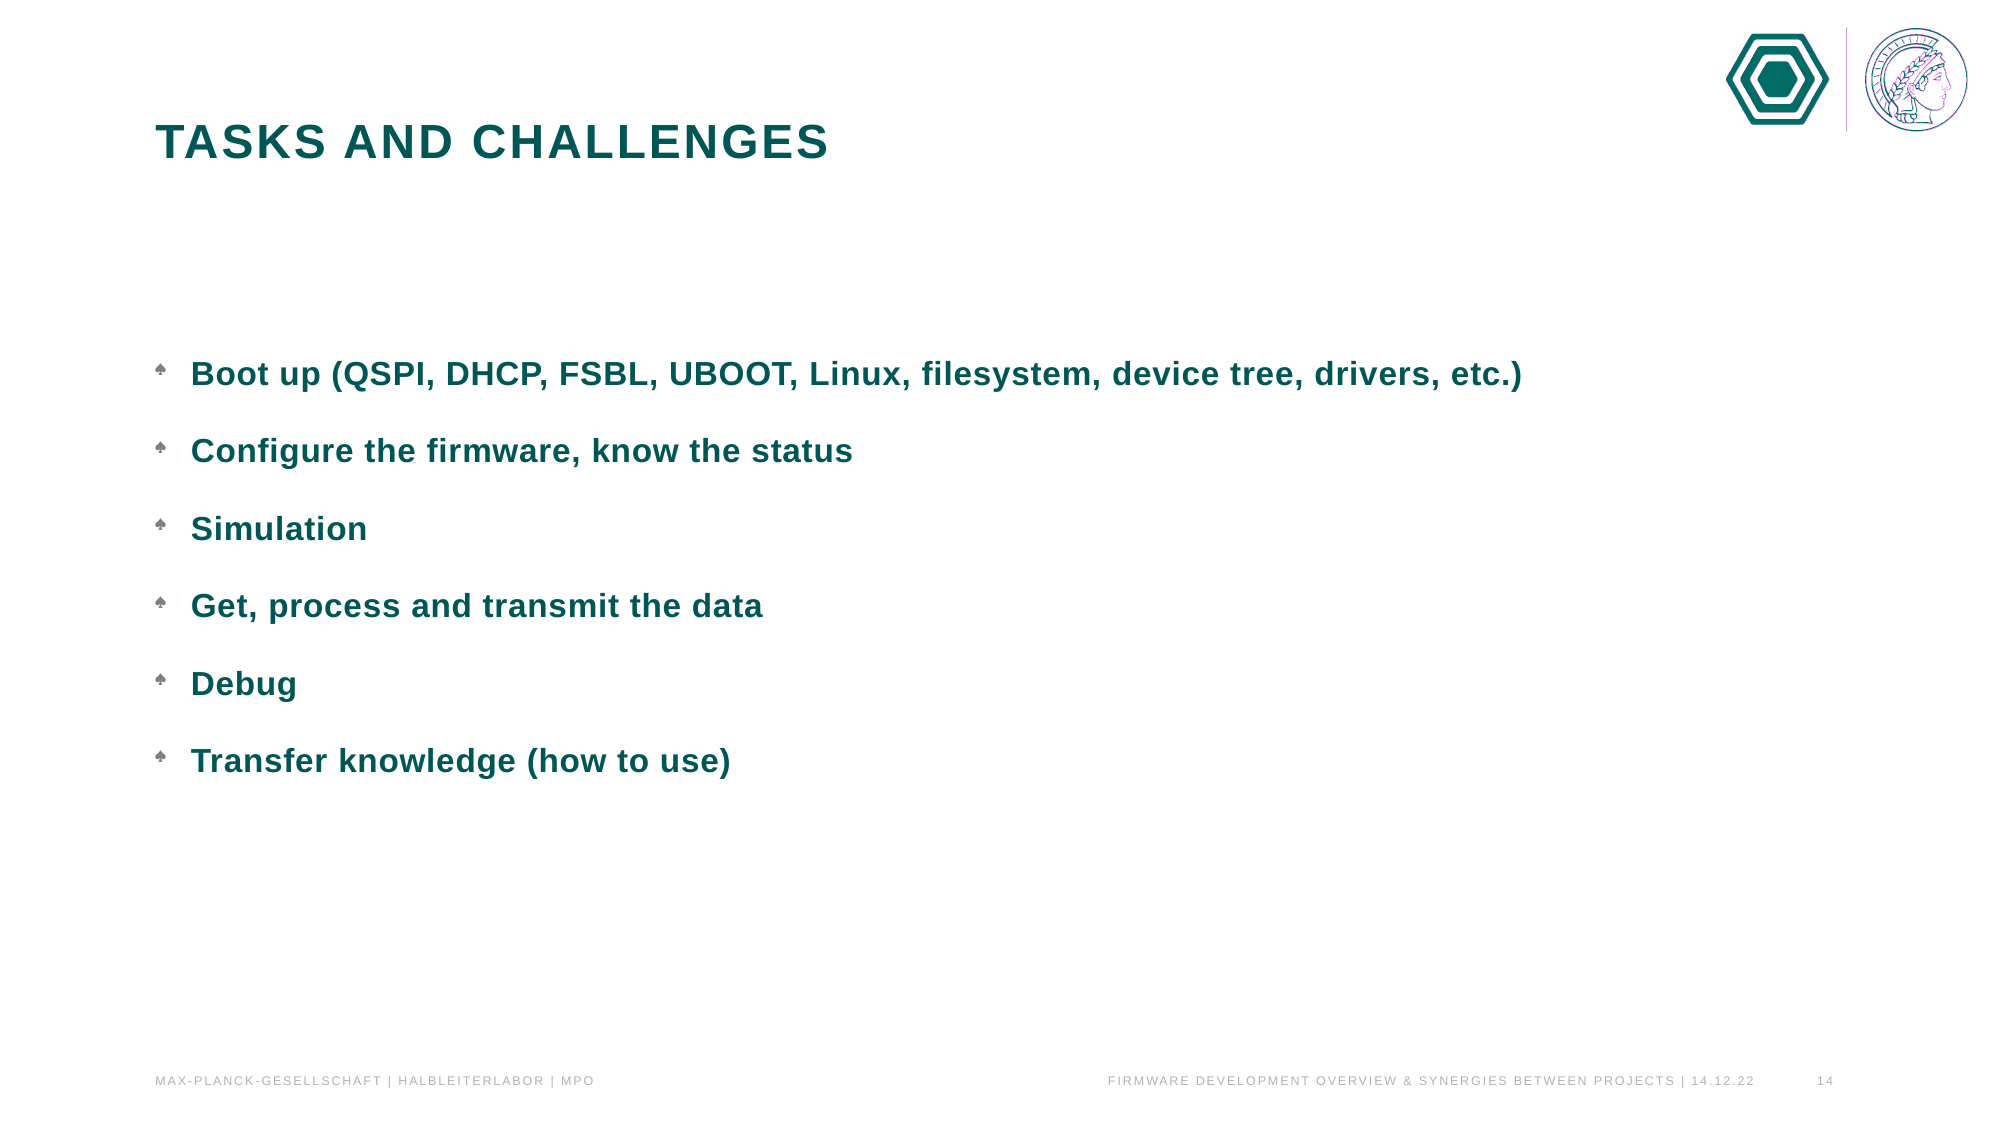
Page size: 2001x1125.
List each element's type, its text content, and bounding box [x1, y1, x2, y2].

list Boot up (QSPI, DHCP, FSBL, UBOOT, Linux, filesystem, device tree, drivers, etc.) Configure the firmware, know the status Simulation Get, process and transmit the data Debug Transfer knowledge (how to use) [155, 344, 1845, 1053]
picture [1709, 10, 1986, 147]
title Tasks and challenges [155, 113, 1845, 344]
